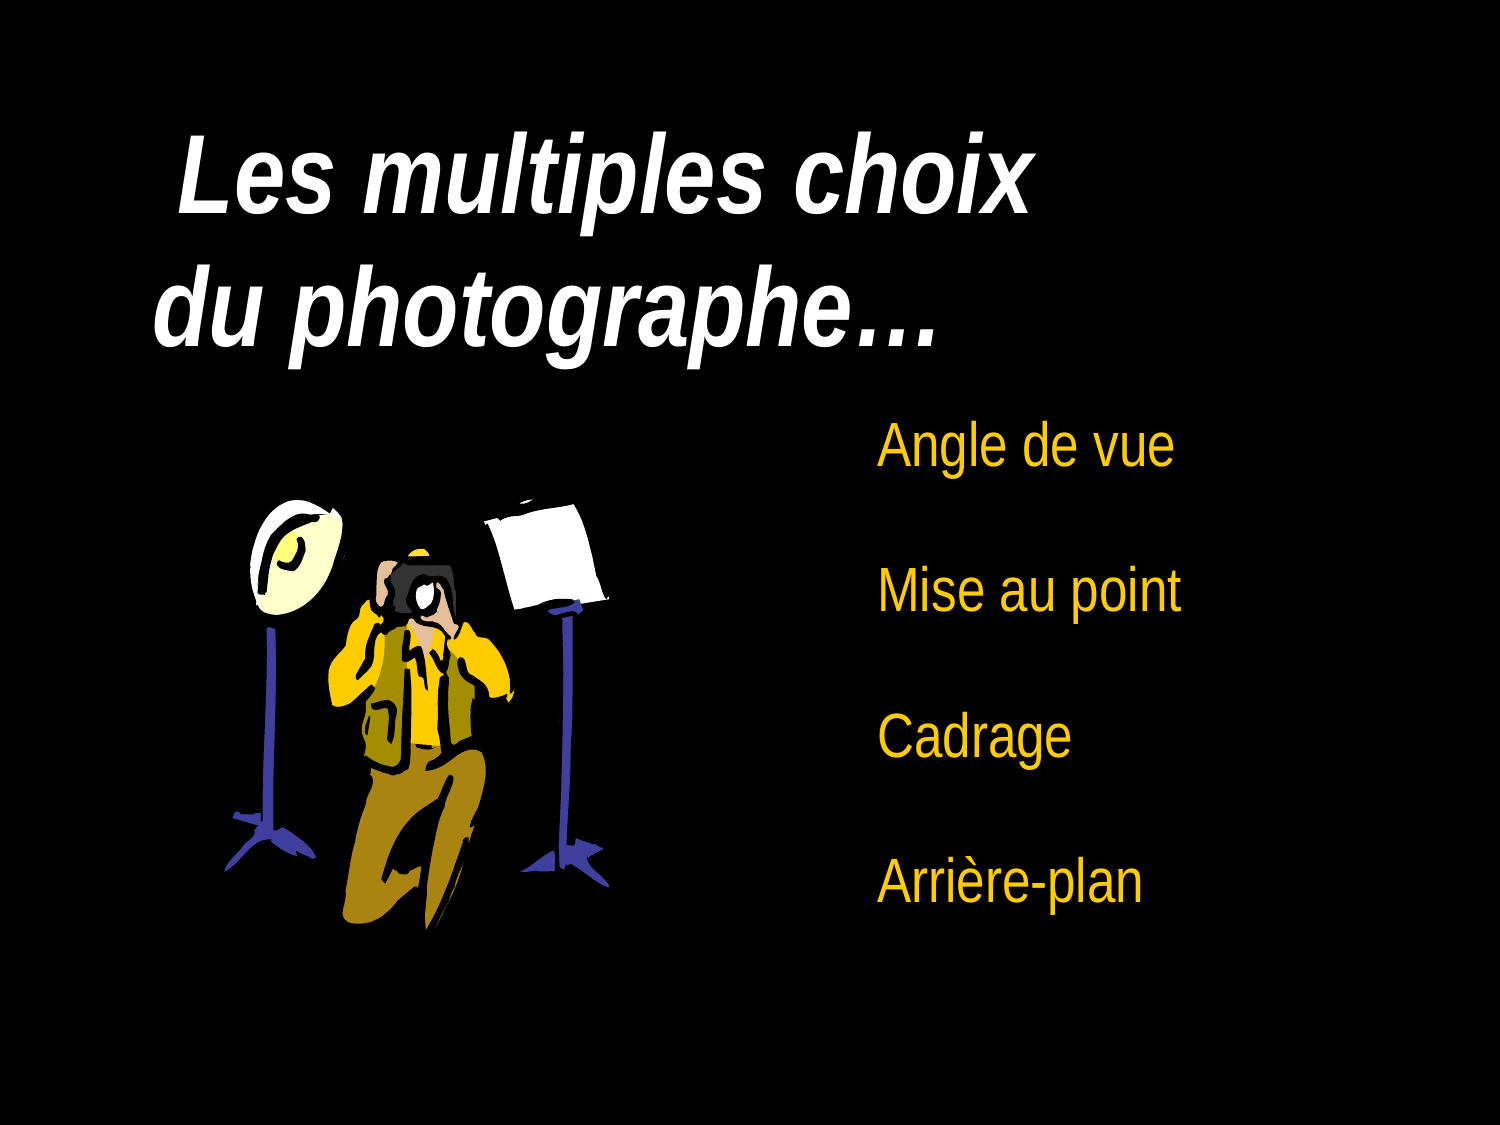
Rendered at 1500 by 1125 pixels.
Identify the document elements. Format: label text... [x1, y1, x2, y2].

title Les multiples choix du photographe… [137, 98, 1375, 377]
list Angle de vue Mise au point Cadrage Arrière-plan [862, 362, 1351, 1038]
picture [212, 487, 625, 951]
